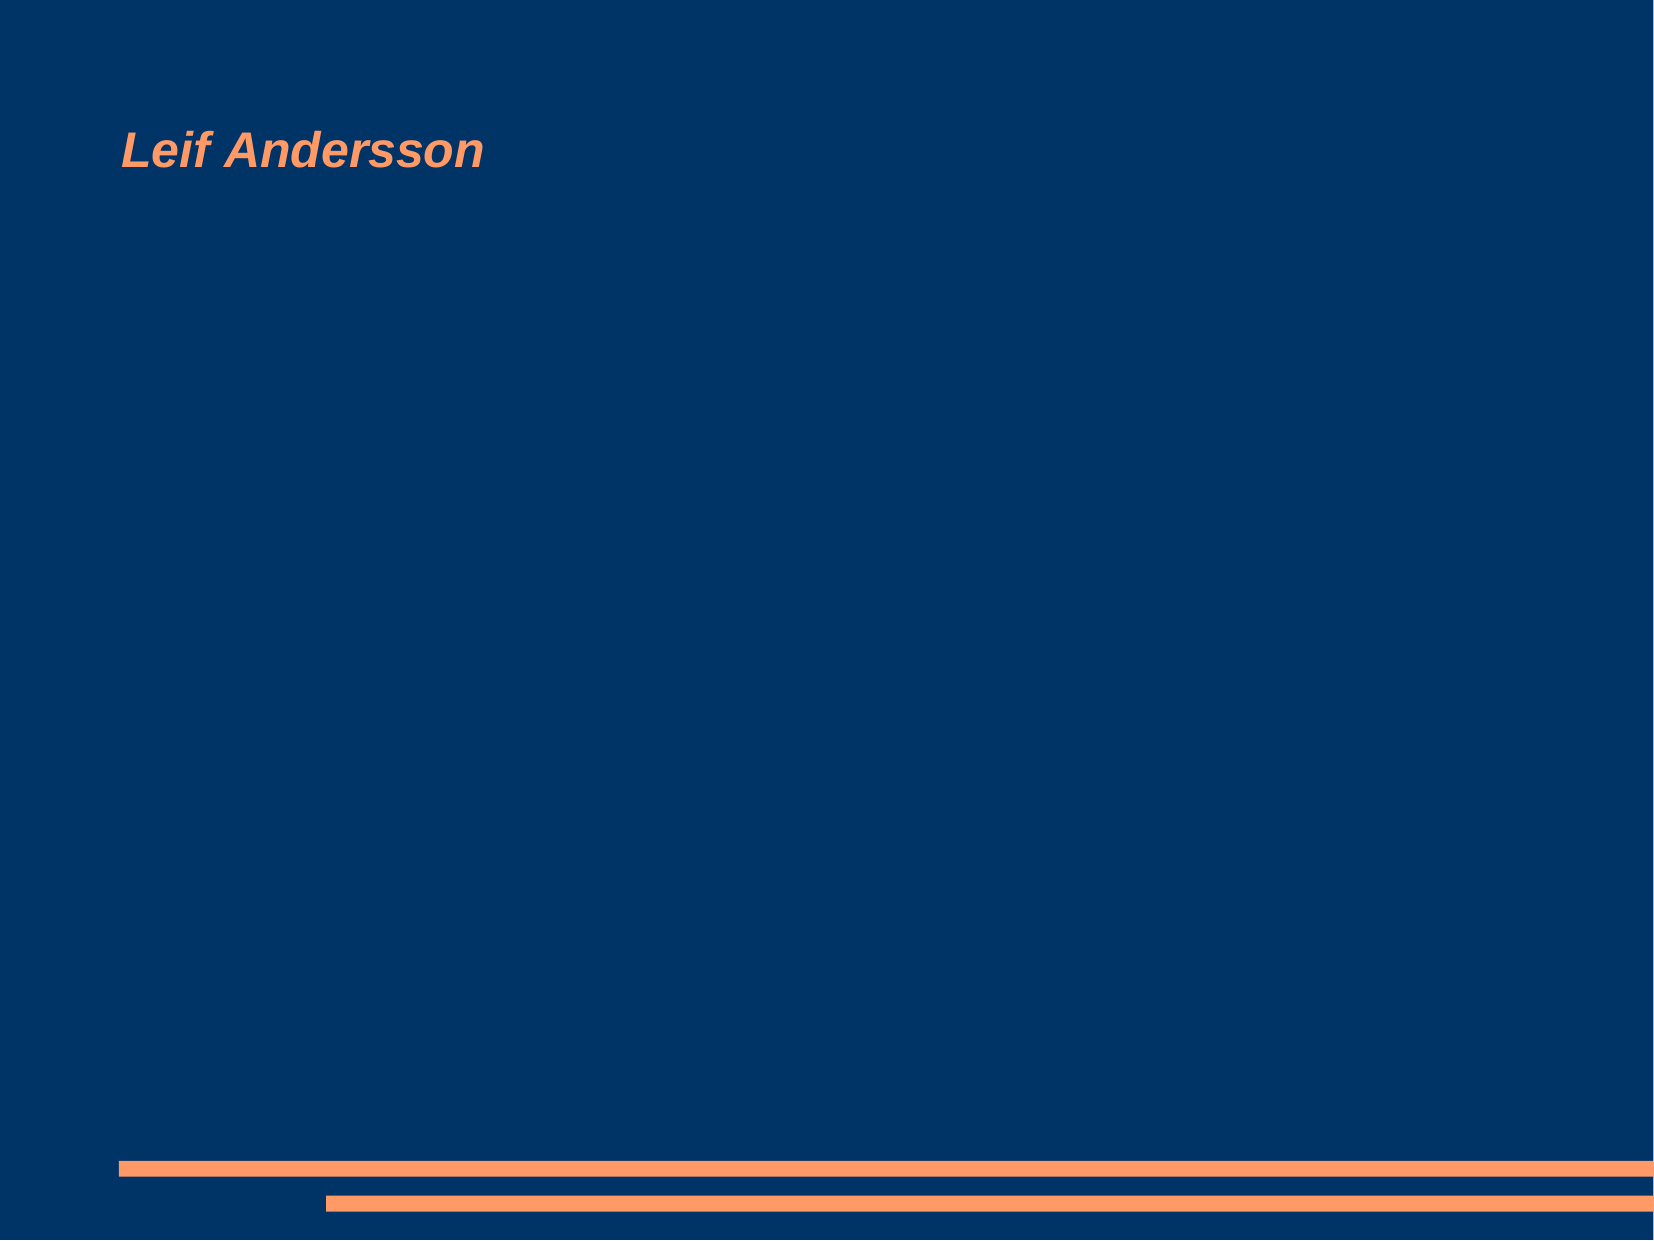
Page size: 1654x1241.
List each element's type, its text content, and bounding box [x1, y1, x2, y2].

title Leif Andersson [121, 46, 1534, 254]
